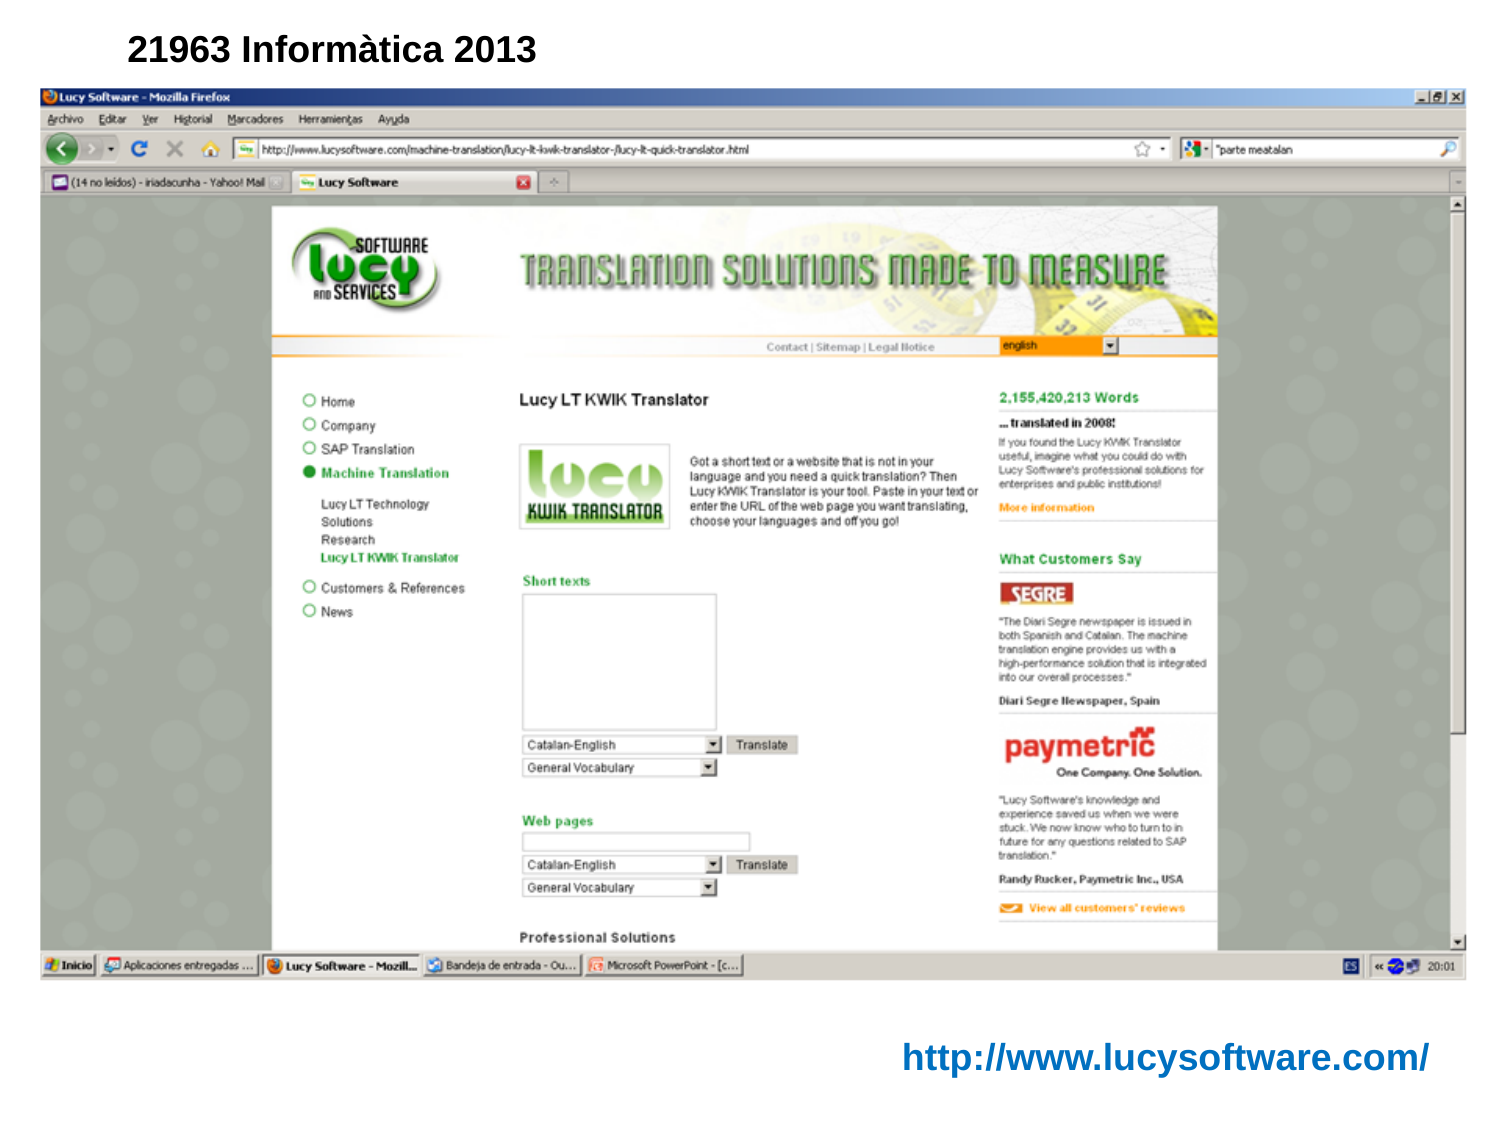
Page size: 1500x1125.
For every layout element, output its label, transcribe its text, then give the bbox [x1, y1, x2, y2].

text_box http://www.lucysoftware.com/ [112, 1010, 1456, 1114]
text_box [39, 87, 1468, 982]
text_box 21963 Informàtica 2013 [112, 20, 1388, 85]
